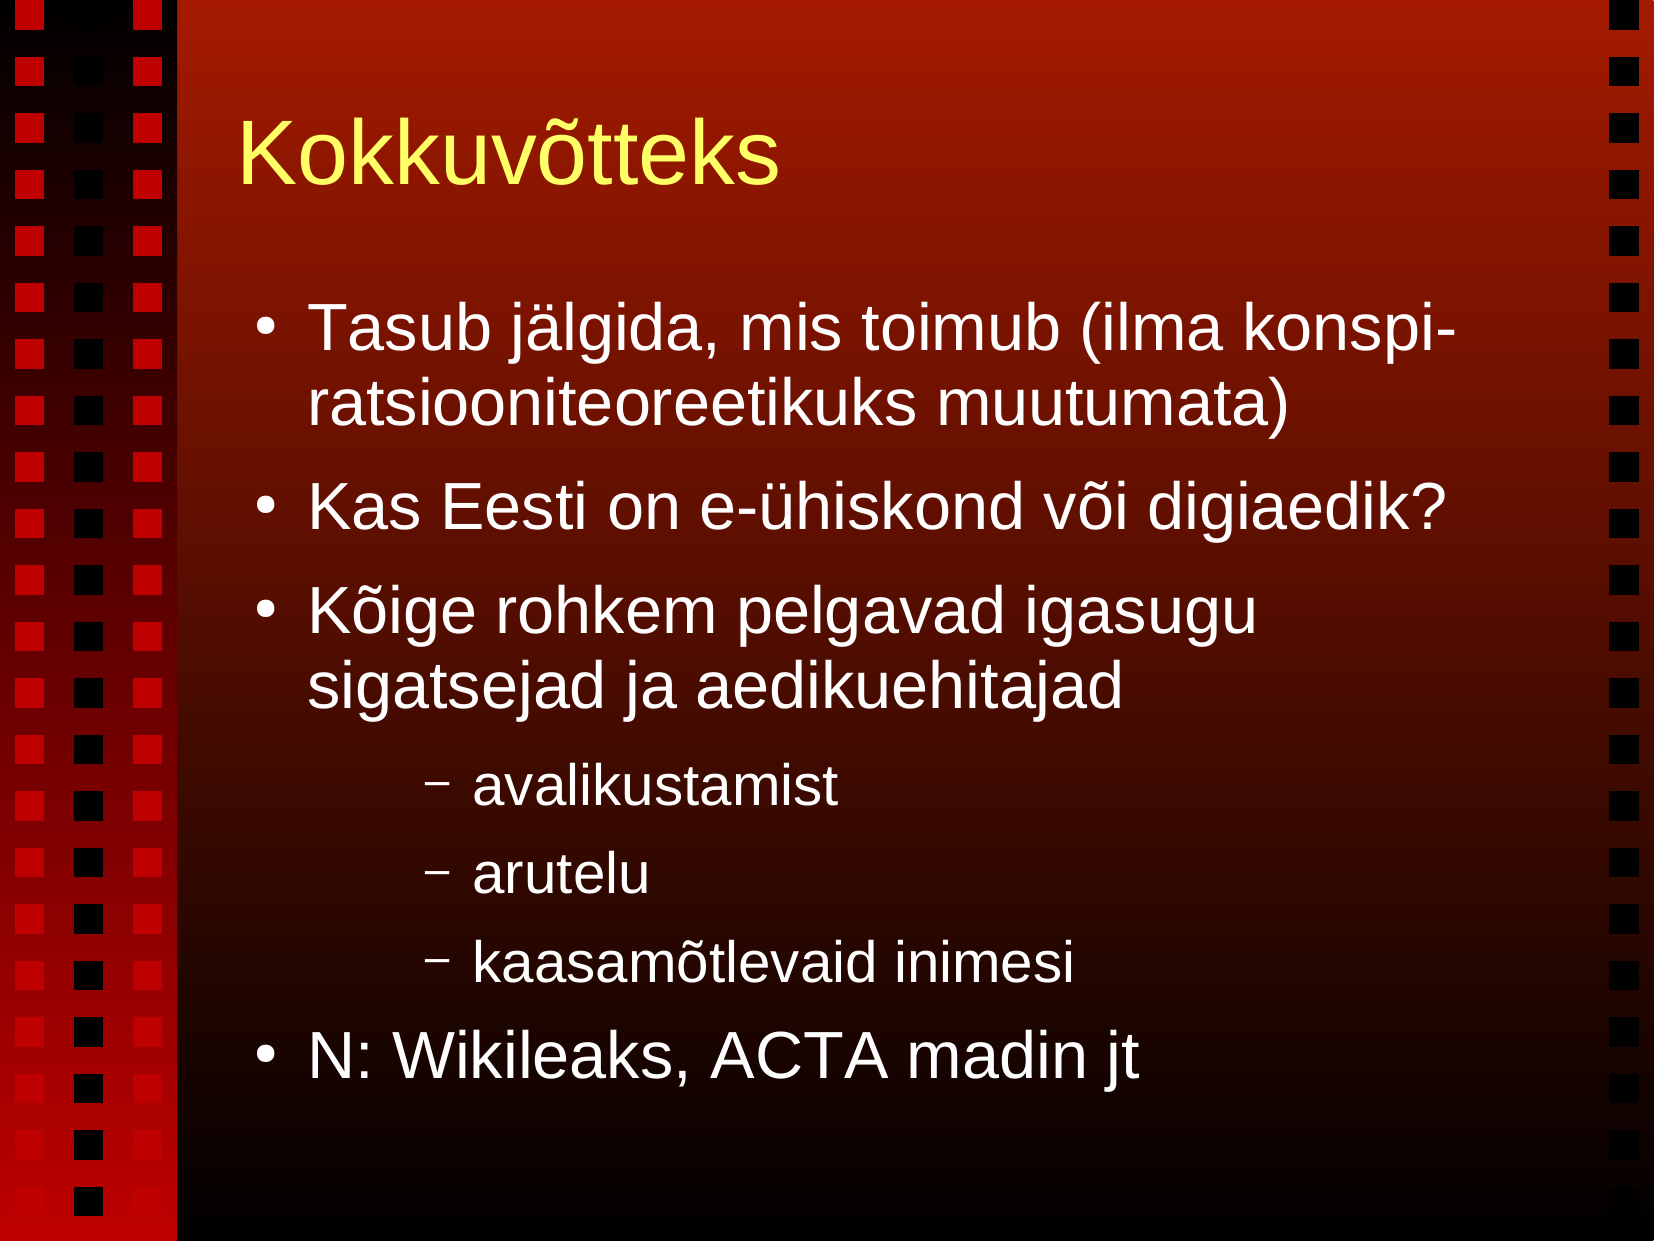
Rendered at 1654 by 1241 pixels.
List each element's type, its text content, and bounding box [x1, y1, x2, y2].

list Tasub jälgida, mis toimub (ilma konspi-ratsiooniteoreetikuks muutumata) Kas Eesti on e-ühiskond või digiaedik? Kõige rohkem pelgavad igasugu sigatsejad ja aedikuehitajad avalikustamist arutelu kaasamõtlevaid inimesi N: Wikileaks, ACTA madin jt [236, 290, 1571, 1109]
title Kokkuvõtteks [236, 49, 1571, 257]
